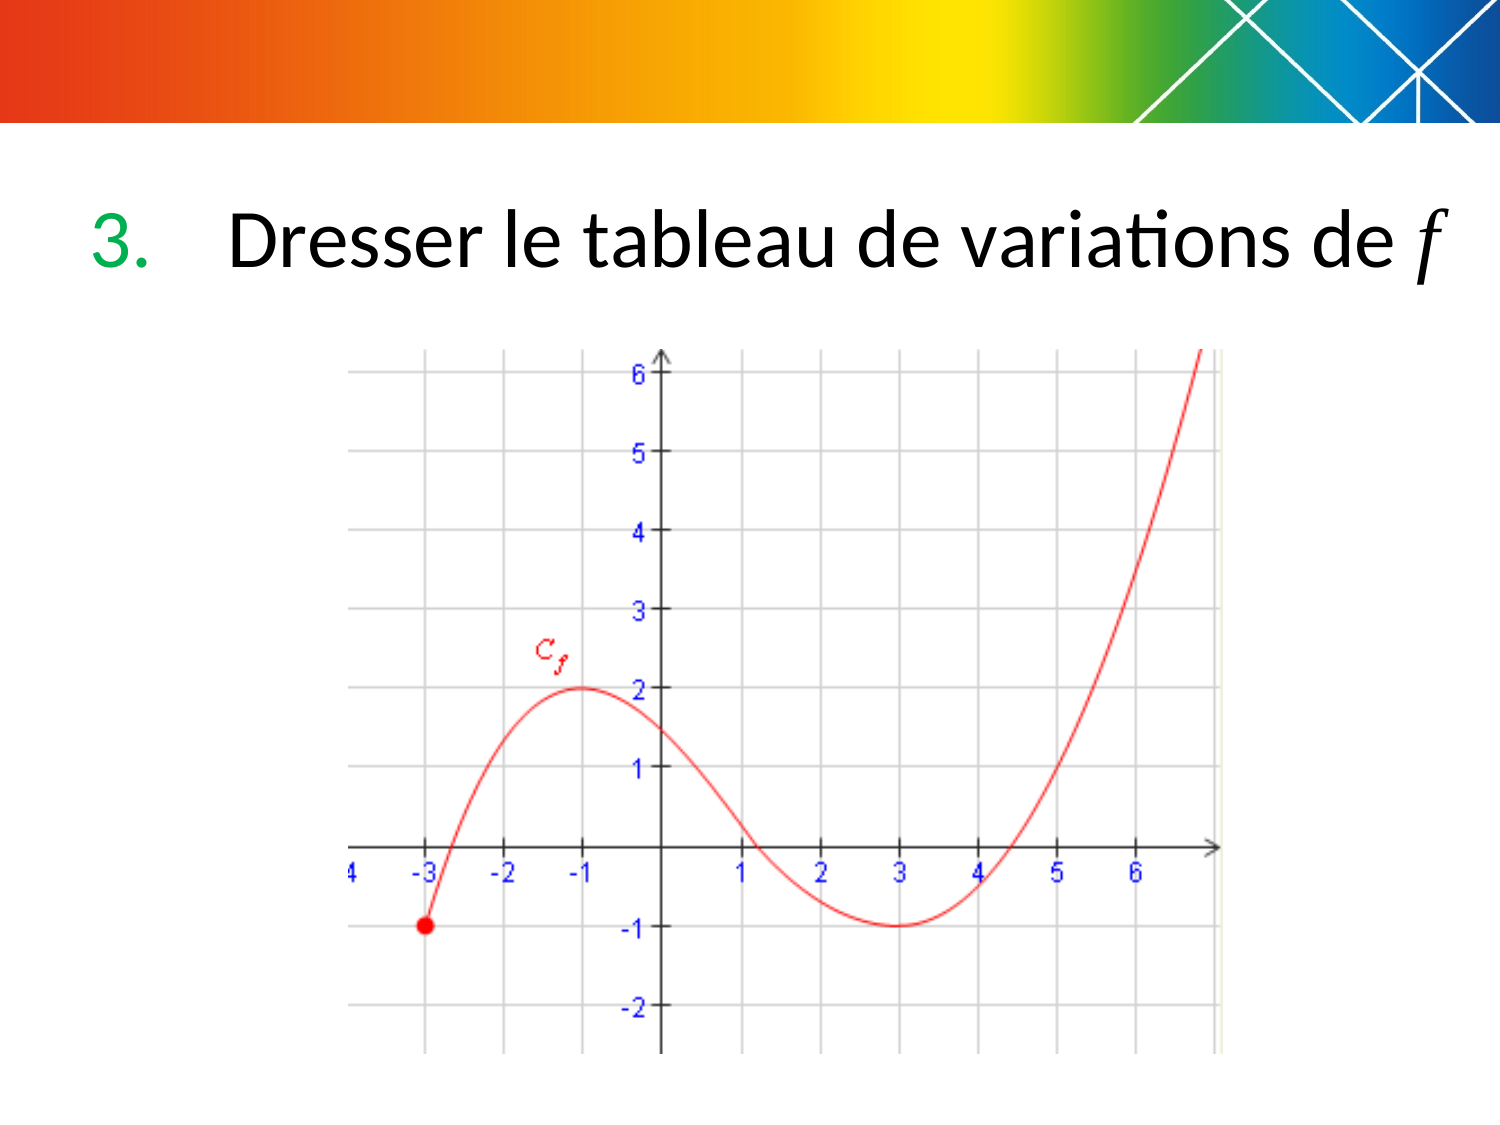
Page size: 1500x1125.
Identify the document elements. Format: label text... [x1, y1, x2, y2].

picture [348, 349, 1223, 1054]
picture [0, 0, 1359, 123]
picture [1340, 0, 1500, 123]
text_box Dresser le tableau de variations de f [75, 163, 1500, 305]
